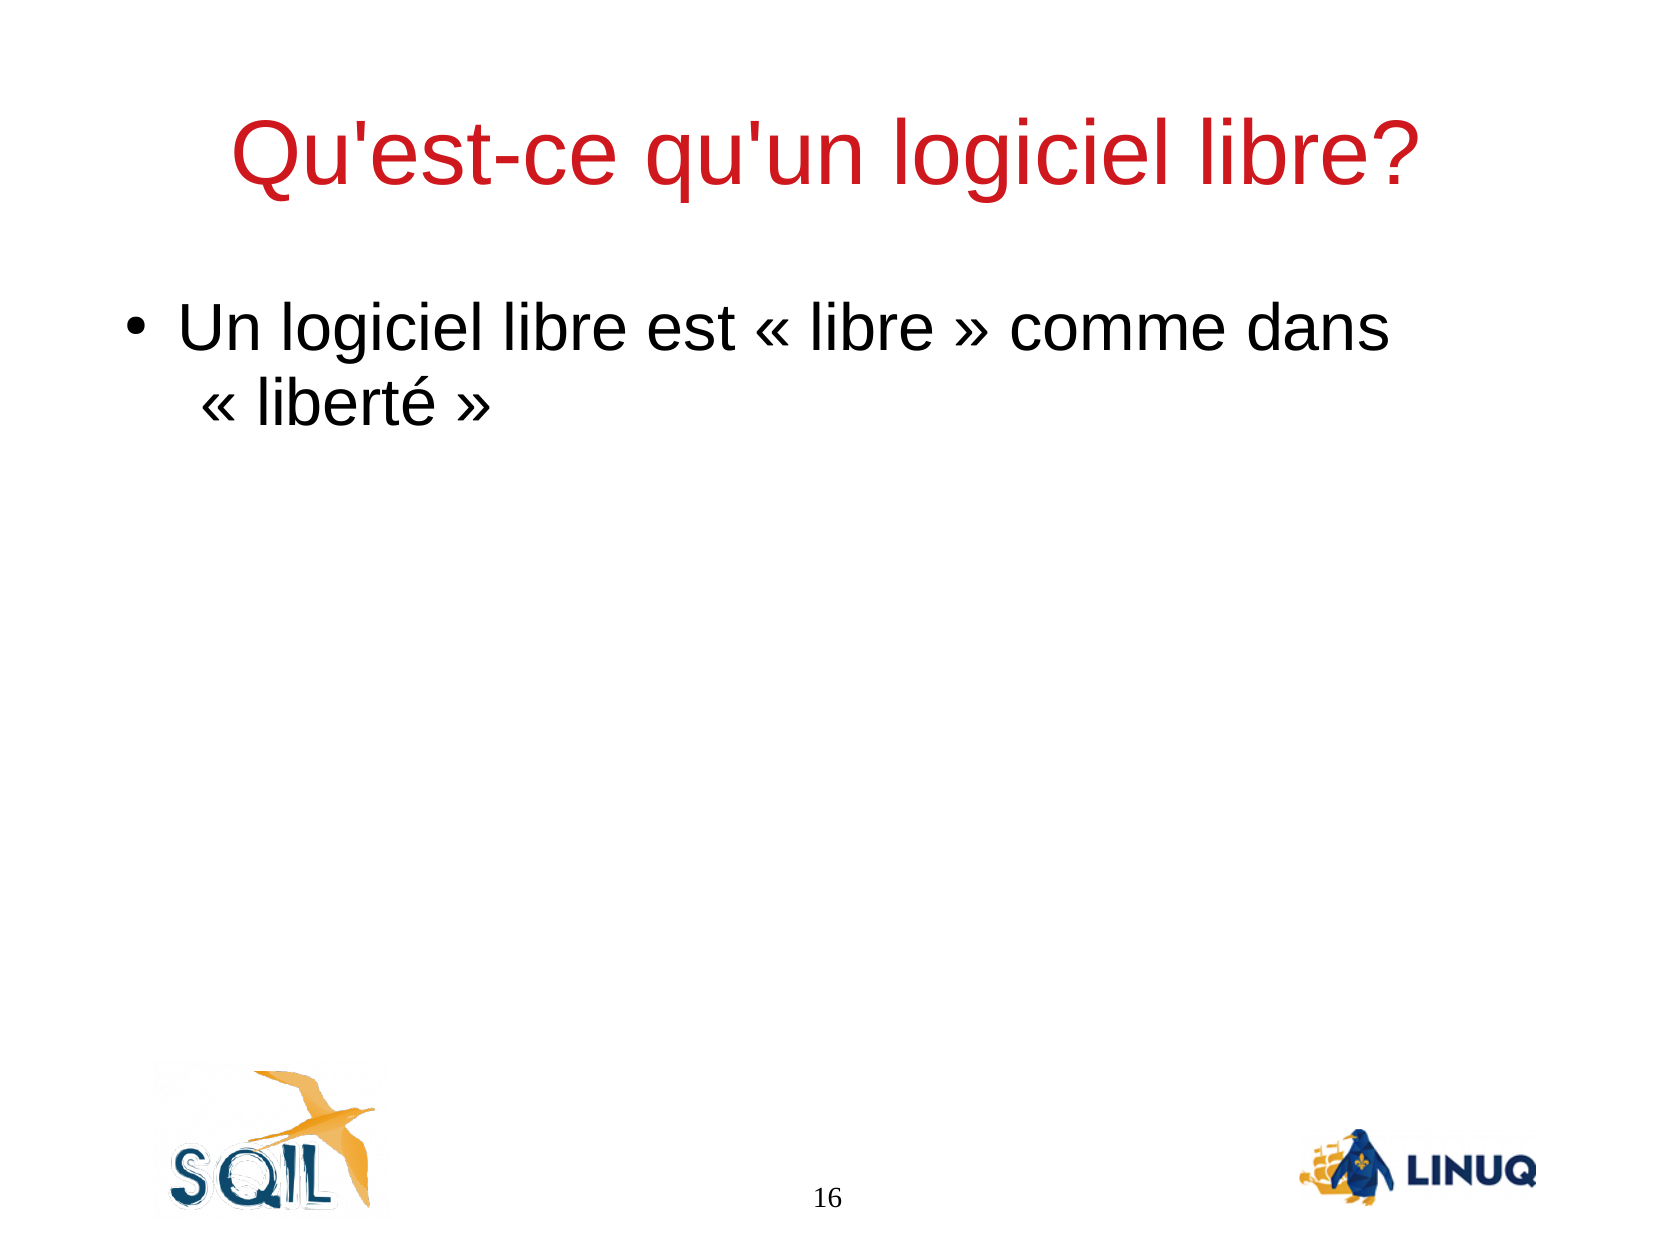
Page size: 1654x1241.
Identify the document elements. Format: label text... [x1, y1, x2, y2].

picture [153, 1060, 390, 1220]
title Qu'est-ce qu'un logiciel libre? [82, 49, 1571, 257]
list Un logiciel libre est « libre » comme dans « liberté » [82, 290, 1571, 1010]
picture [1299, 1129, 1536, 1206]
